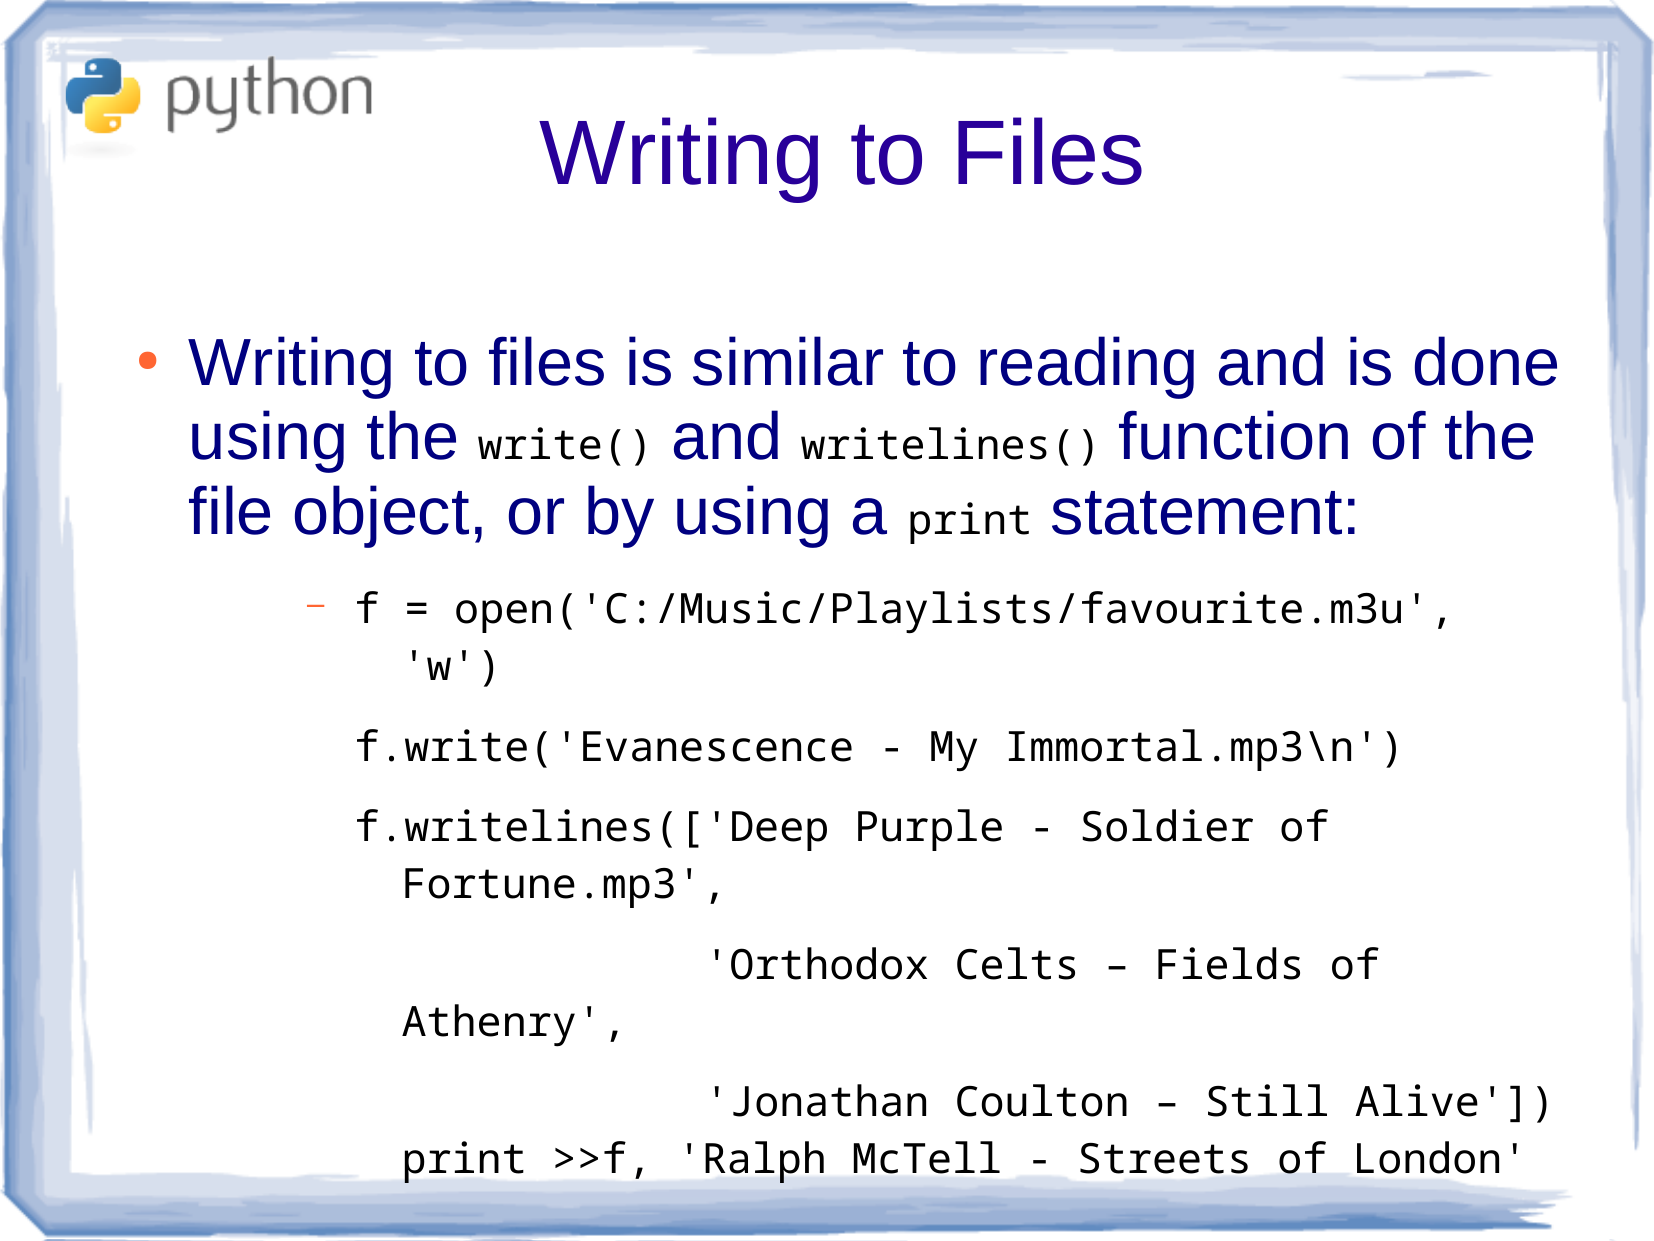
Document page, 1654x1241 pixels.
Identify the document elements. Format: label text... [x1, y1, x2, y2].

list Writing to files is similar to reading and is done using the write() and writelines() function of the file object, or by using a print statement: f = open('C:/Music/Playlists/favourite.m3u', 'w') f.write('Evanescence - My Immortal.mp3\n') f.writelines(['Deep Purple - Soldier of Fortune.mp3', 'Orthodox Celts – Fields of Athenry', 'Jonathan Coulton – Still Alive']) print >>f, 'Ralph McTell - Streets of London' [118, 324, 1571, 1017]
picture [0, 0, 1654, 1241]
title Writing to Files [82, 49, 1571, 257]
